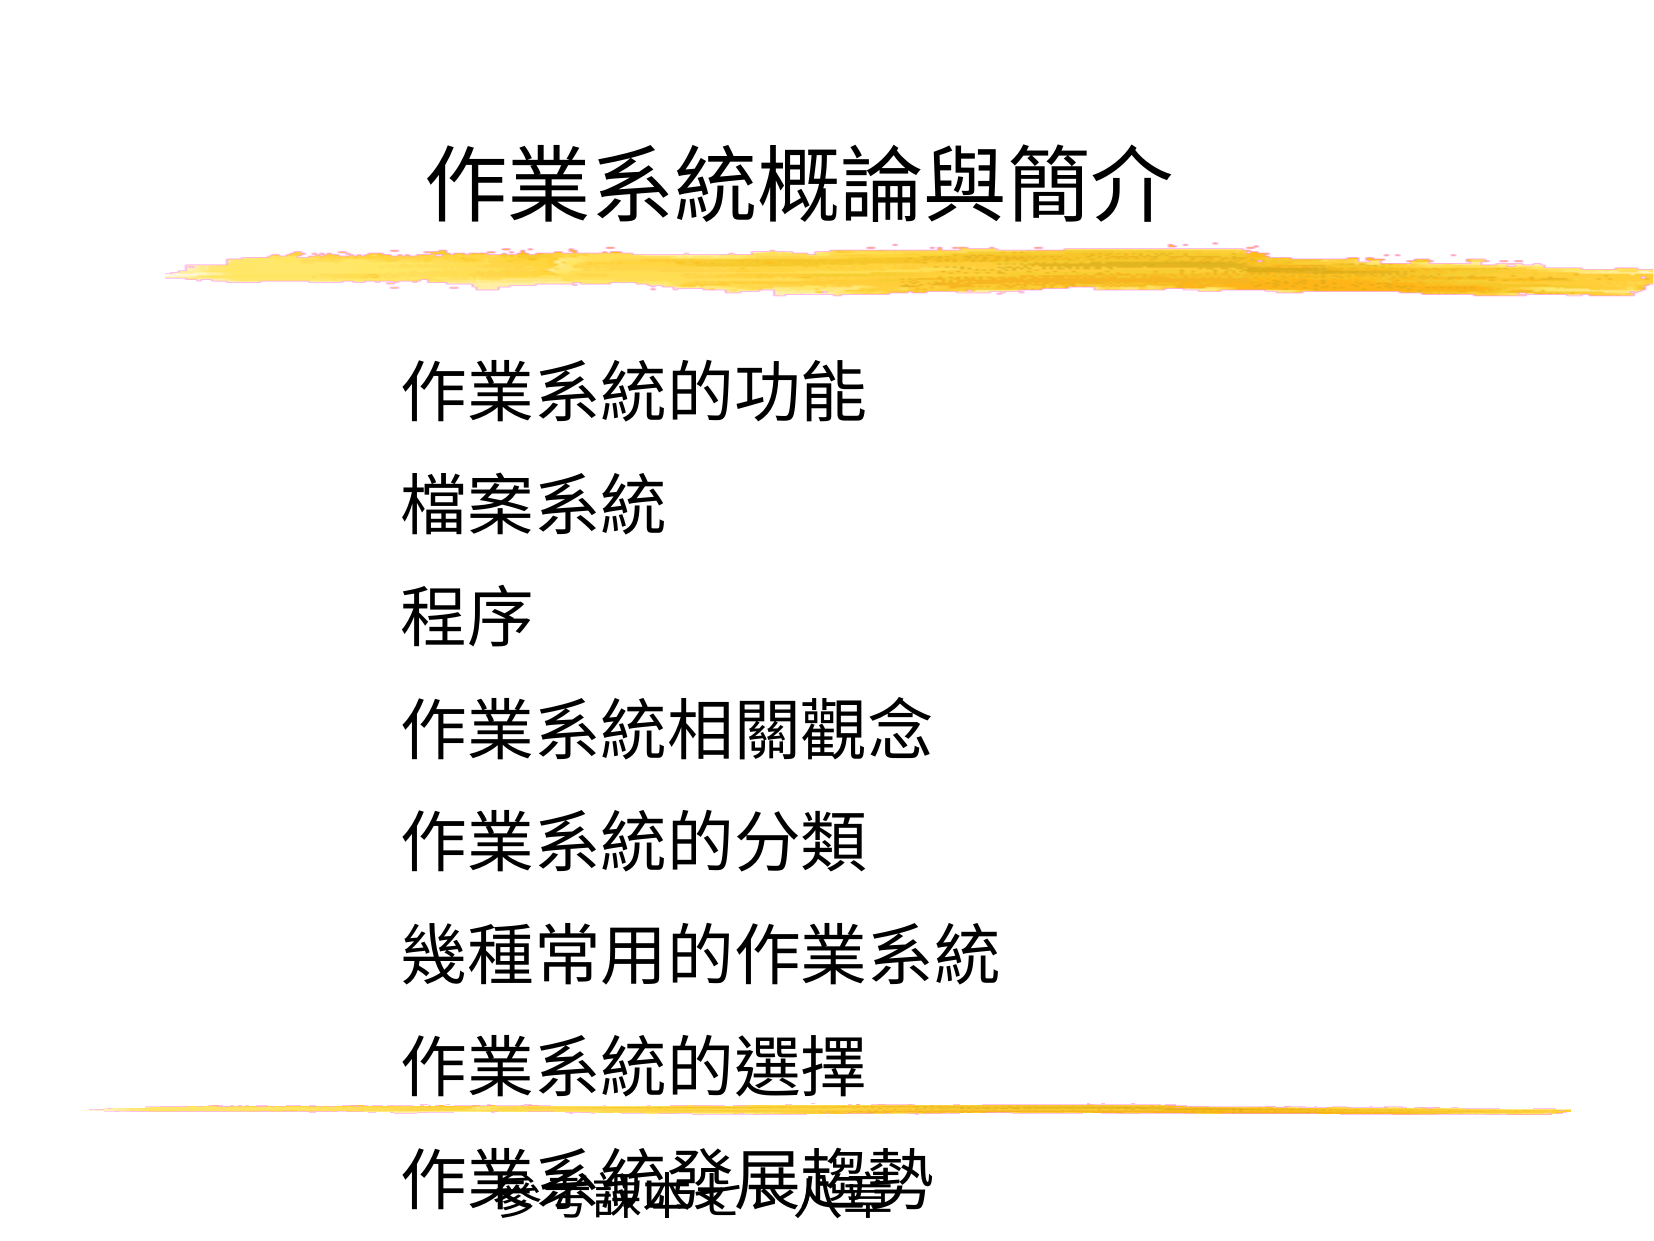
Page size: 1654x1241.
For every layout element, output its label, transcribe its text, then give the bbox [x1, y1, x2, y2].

text_box 參考課本七、八章 [492, 1150, 893, 1211]
picture [165, 237, 1654, 308]
picture [82, 1102, 1571, 1117]
list 作業系統的功能 檔案系統 程序 作業系統相關觀念 作業系統的分類 幾種常用的作業系統 作業系統的選擇 作業系統發展趨勢 [385, 330, 1461, 1103]
title 作業系統概論與簡介 [96, 41, 1502, 249]
